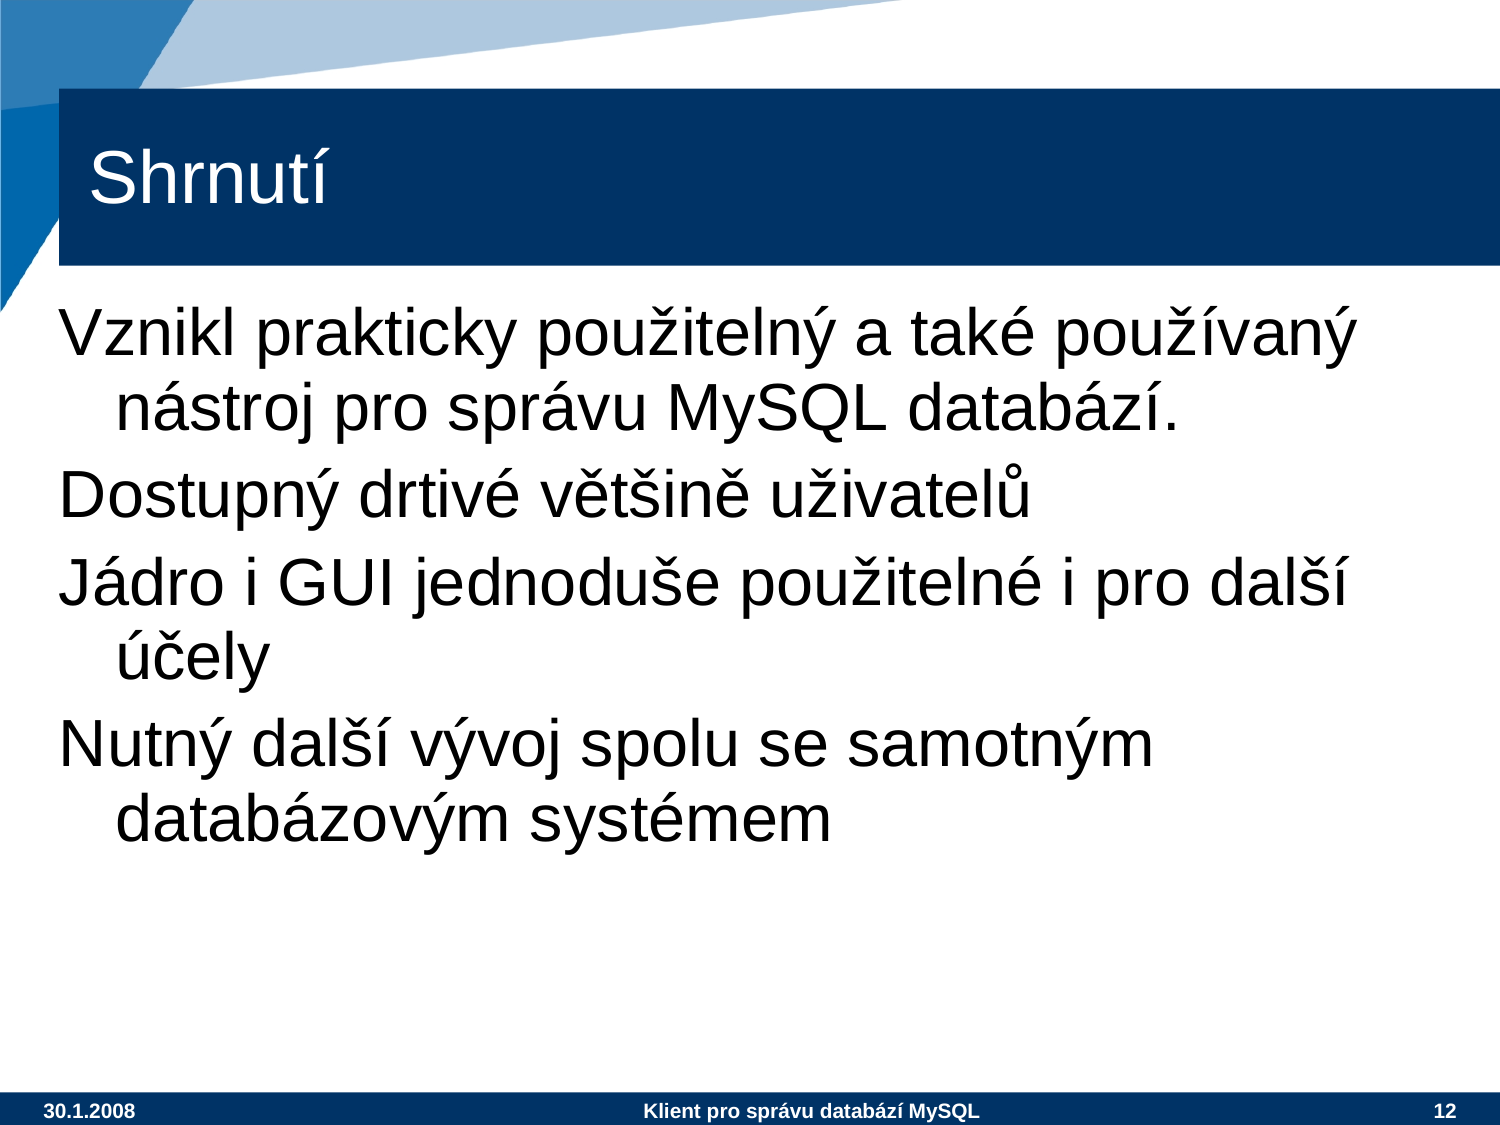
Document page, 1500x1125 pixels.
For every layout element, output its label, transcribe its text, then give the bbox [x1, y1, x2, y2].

list Vznikl prakticky použitelný a také používaný nástroj pro správu MySQL databází. Dostupný drtivé většině uživatelů Jádro i GUI jednoduše použitelné i pro další účely Nutný další vývoj spolu se samotným databázovým systémem [59, 295, 1475, 1019]
title Shrnutí [88, 125, 1500, 229]
picture [0, 0, 945, 355]
